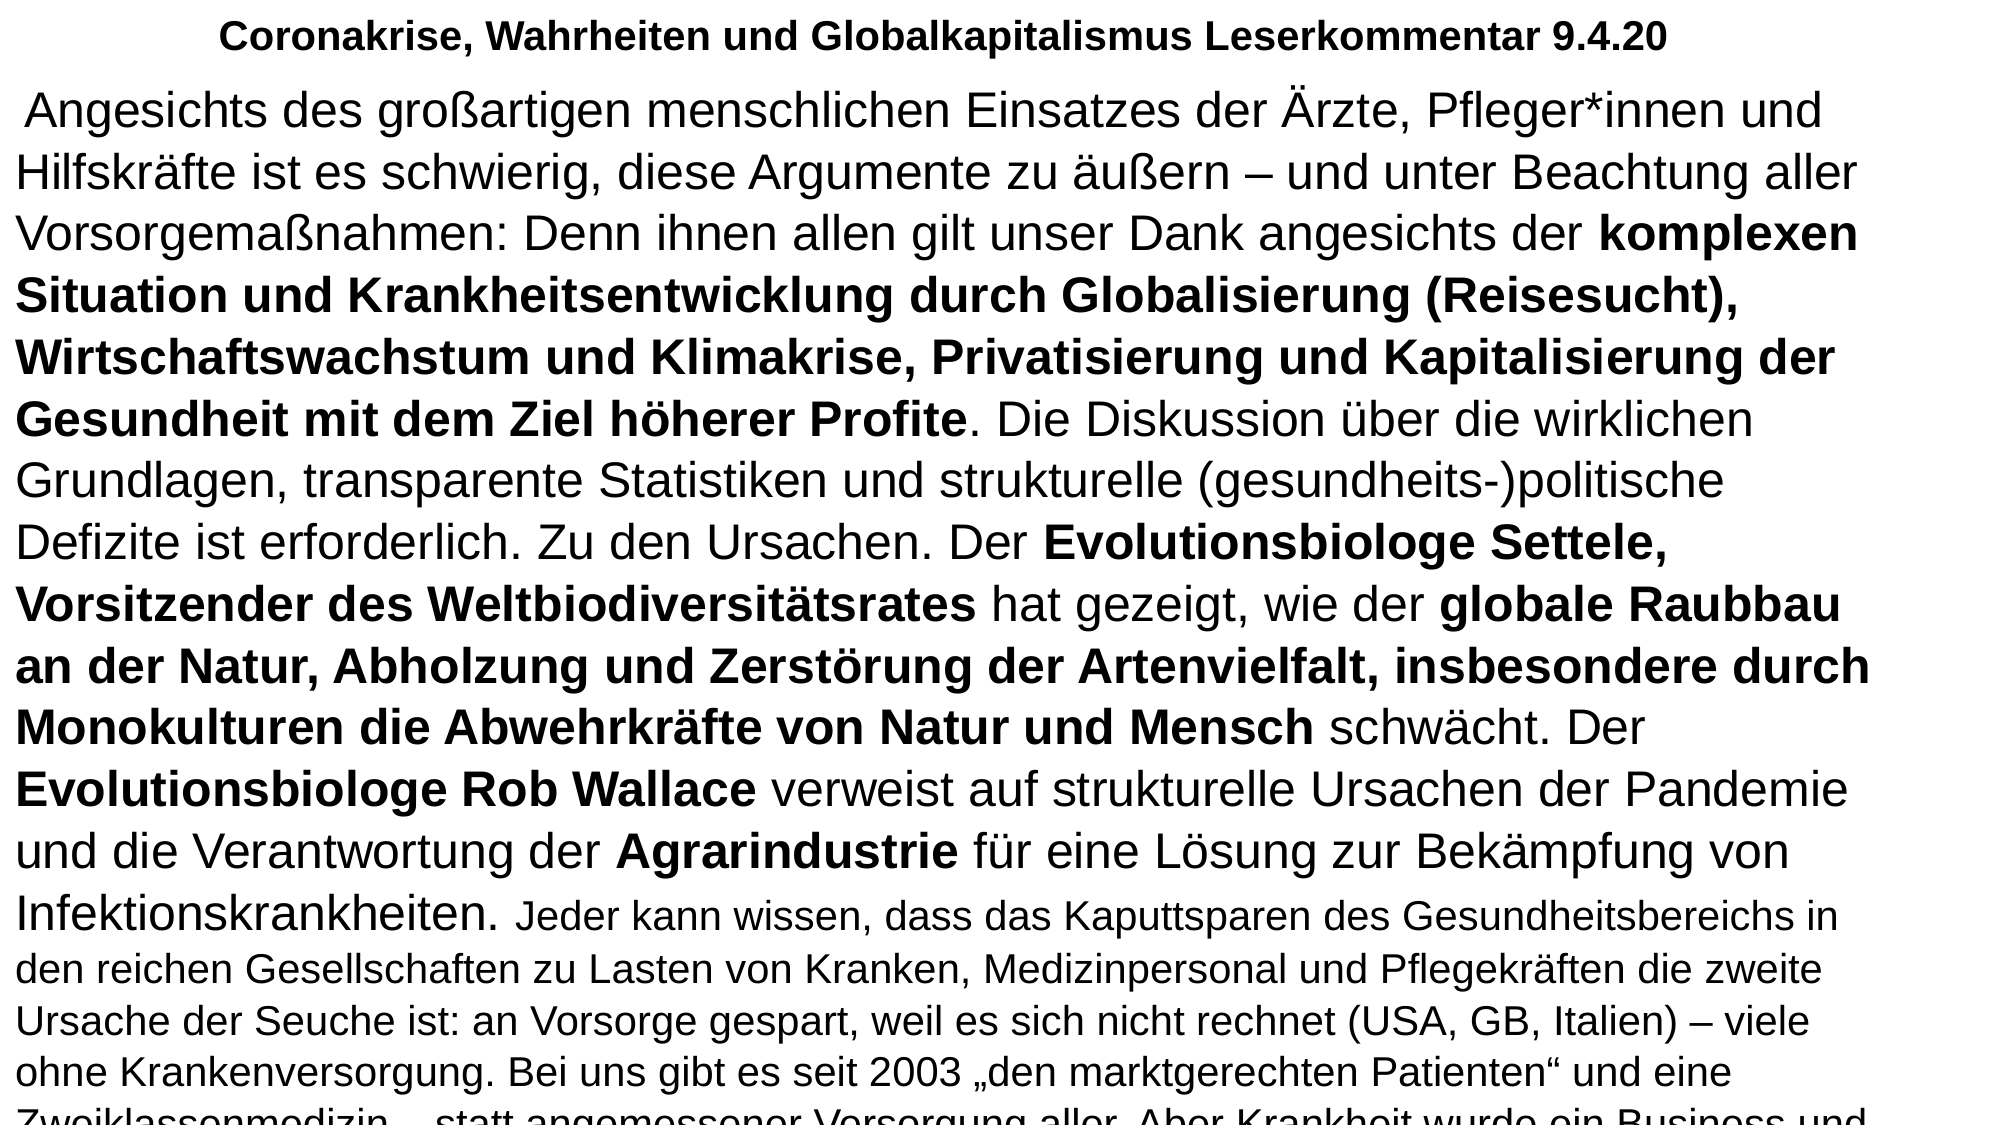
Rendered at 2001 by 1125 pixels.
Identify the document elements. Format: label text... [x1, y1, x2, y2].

text_box Coronakrise, Wahrheiten und Globalkapitalismus Leserkommentar 9.4.20 Angesichts des großartigen menschlichen Einsatzes der Ärzte, Pfleger*innen und Hilfskräfte ist es schwierig, diese Argumente zu äußern – und unter Beachtung aller Vorsorgemaßnahmen: Denn ihnen allen gilt unser Dank angesichts der komplexen Situation und Krankheitsentwicklung durch Globalisierung (Reisesucht), Wirtschaftswachstum und Klimakrise, Privatisierung und Kapitalisierung der Gesundheit mit dem Ziel höherer Profite. Die Diskussion über die wirklichen Grundlagen, transparente Statistiken und strukturelle (gesundheits-)politische Defizite ist erforderlich. Zu den Ursachen. Der Evolutionsbiologe Settele, Vorsitzender des Weltbiodiversitätsrates hat gezeigt, wie der globale Raubbau an der Natur, Abholzung und Zerstörung der Artenvielfalt, insbesondere durch Monokulturen die Abwehrkräfte von Natur und Mensch schwächt. Der Evolutionsbiologe Rob Wallace verweist auf strukturelle Ursachen der Pandemie und die Verantwortung der Agrarindustrie für eine Lösung zur Bekämpfung von Infektionskrankheiten. Jeder kann wissen, dass das Kaputtsparen des Gesundheitsbereichs in den reichen Gesellschaften zu Lasten von Kranken, Medizinpersonal und Pflegekräften die zweite Ursache der Seuche ist: an Vorsorge gespart, weil es sich nicht rechnet (USA, GB, Italien) – viele ohne Krankenversorgung. Bei uns gibt es seit 2003 „den marktgerechten Patienten“ und eine Zweiklassenmedizin – statt angemessener Versorgung aller. Aber Krankheit wurde ein Business und Investment für Blackrock und große Investoren. [0, 0, 1915, 1125]
